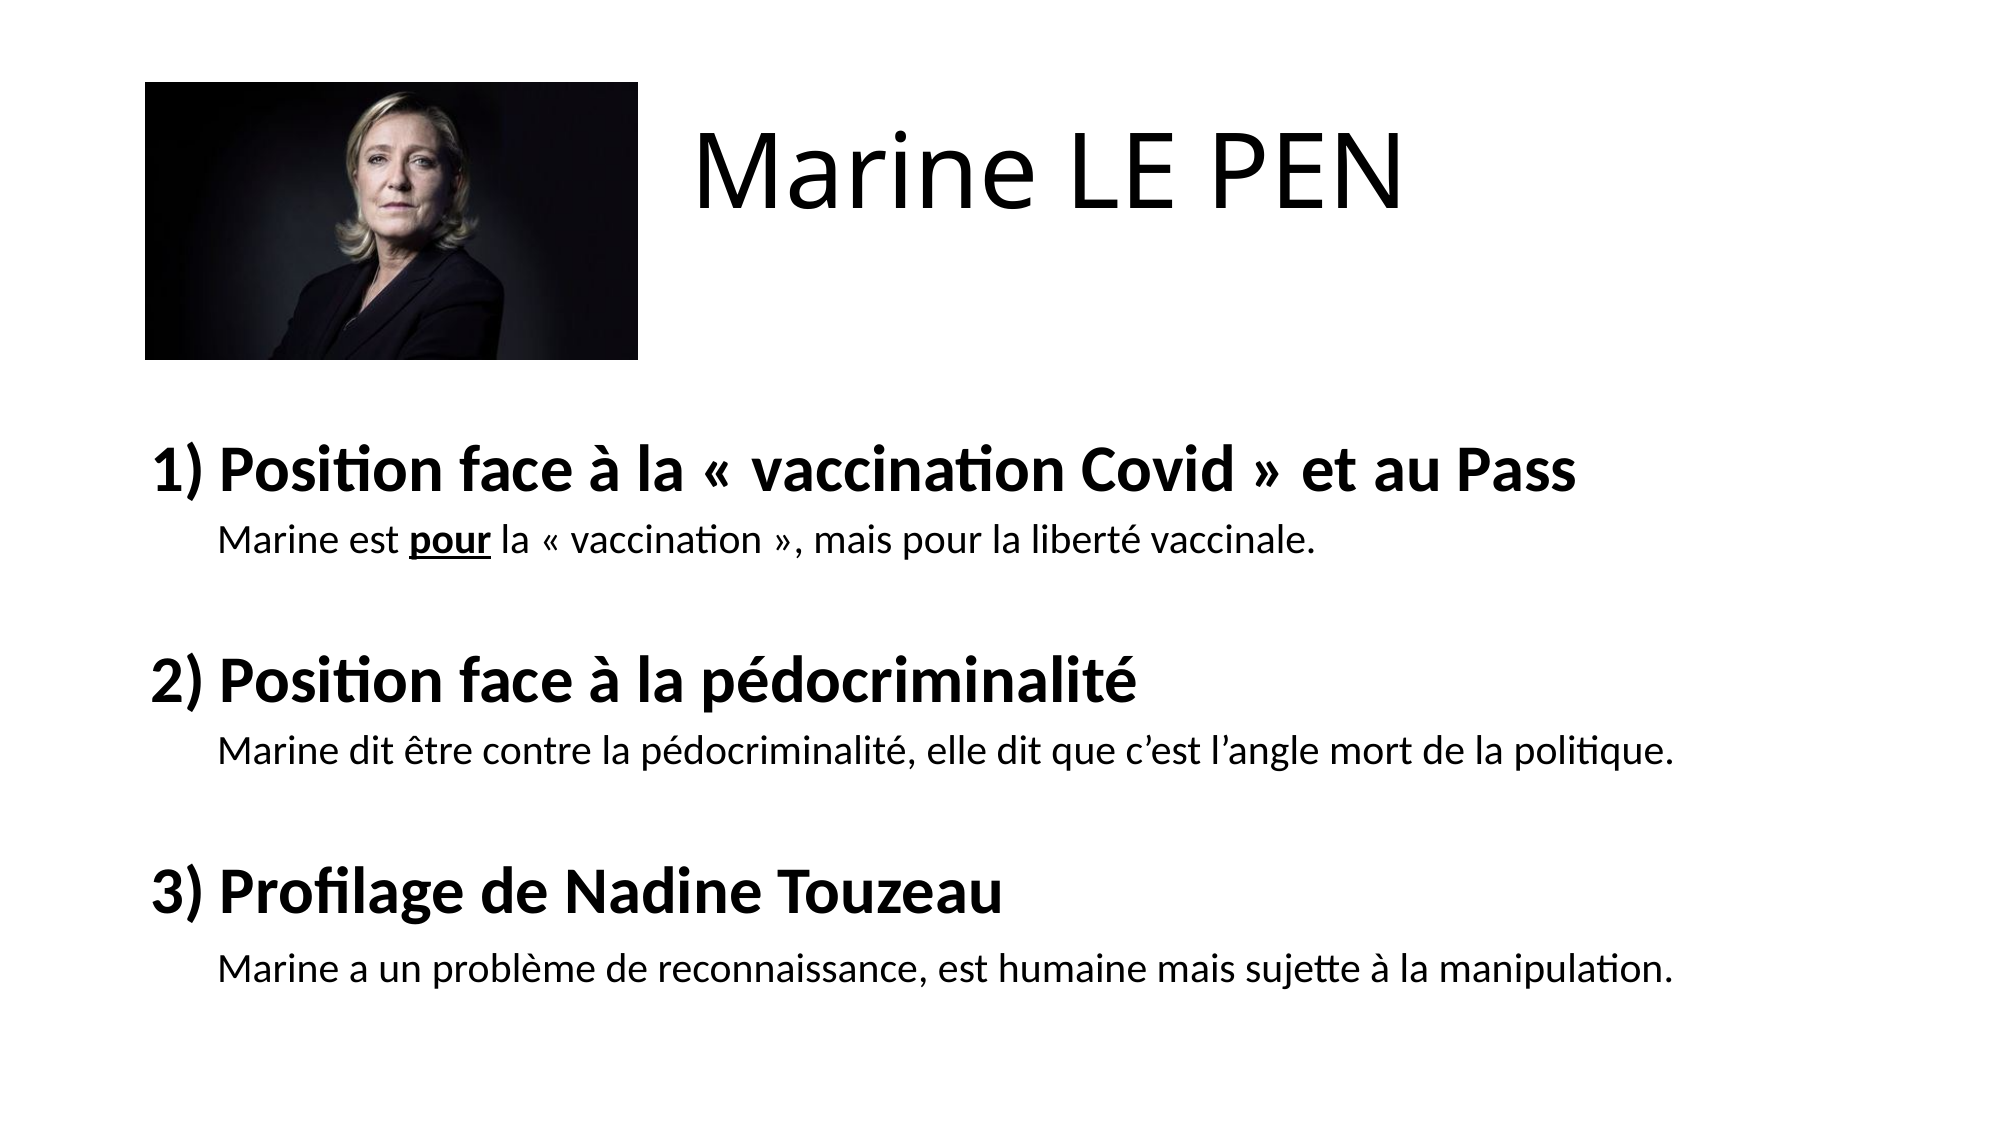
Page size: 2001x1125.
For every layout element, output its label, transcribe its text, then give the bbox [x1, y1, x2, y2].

text_box Marine a un problème de reconnaissance, est humaine mais sujette à la manipulation. [202, 933, 2000, 1000]
text_box 3) Profilage de Nadine Touzeau [135, 838, 1300, 935]
picture [145, 82, 638, 360]
text_box 1) Position face à la « vaccination Covid » et au Pass [135, 416, 1609, 513]
title Marine LE PEN [674, 65, 1461, 283]
text_box 2) Position face à la pédocriminalité [135, 627, 1665, 724]
text_box Marine dit être contre la pédocriminalité, elle dit que c’est l’angle mort de la politique. [202, 715, 1825, 782]
text_box Marine est pour la « vaccination », mais pour la liberté vaccinale. [202, 504, 1766, 571]
